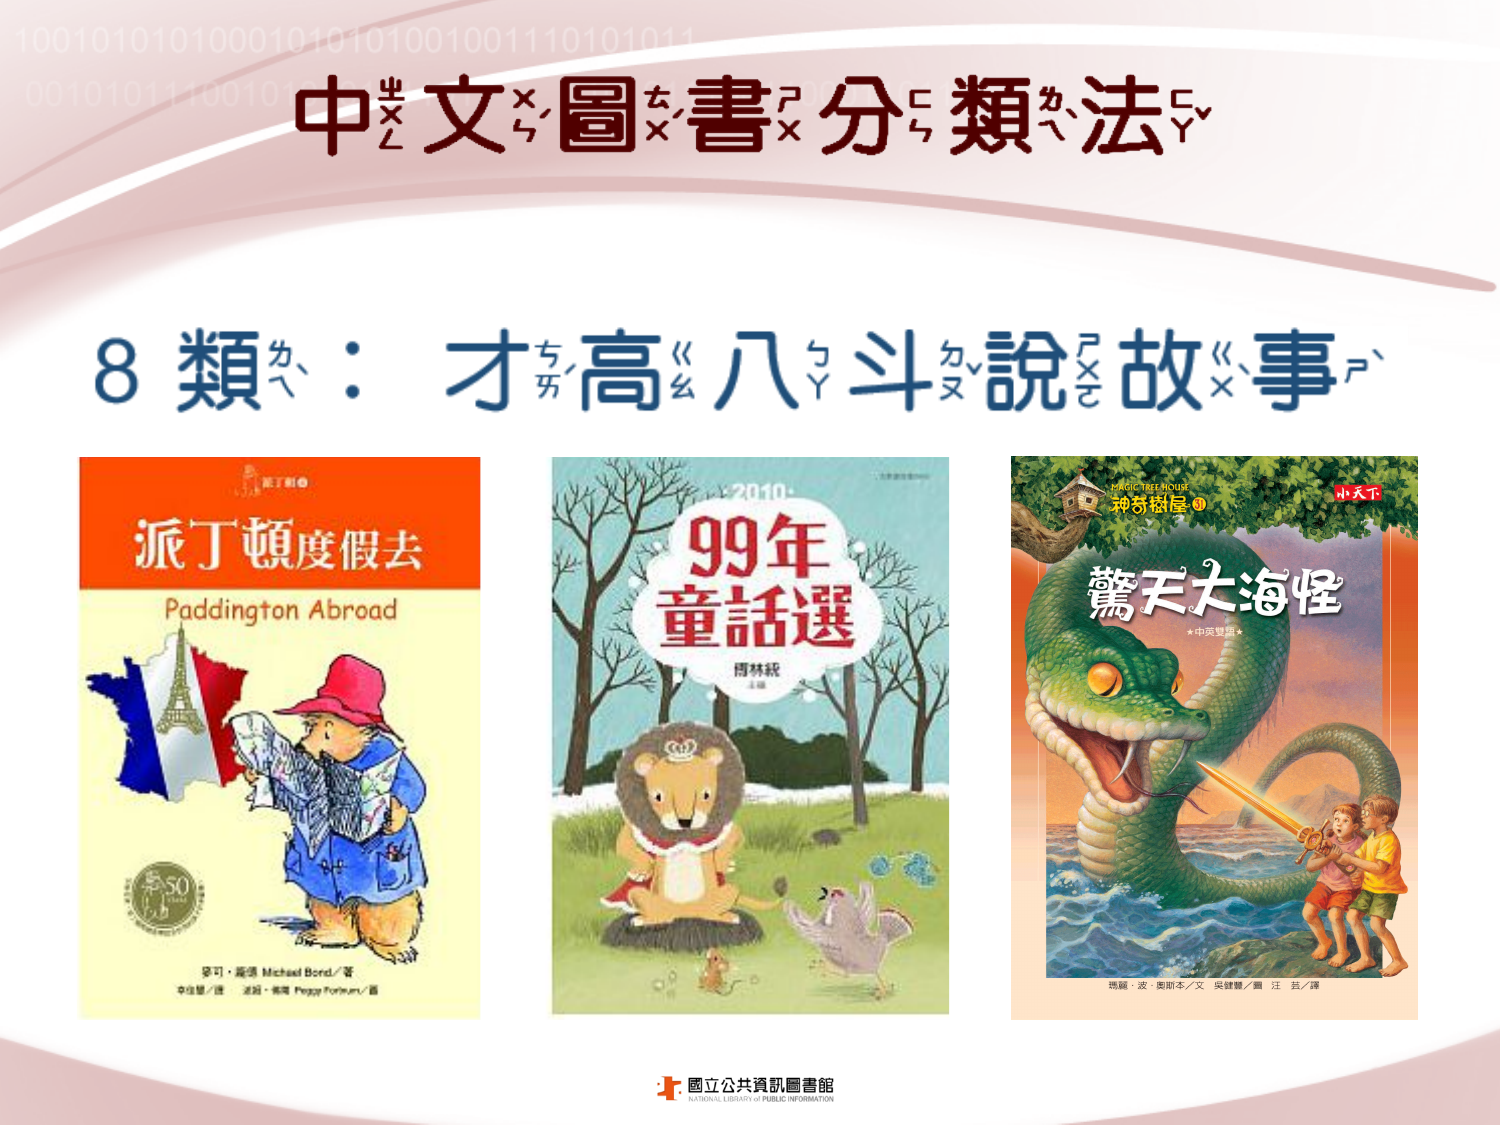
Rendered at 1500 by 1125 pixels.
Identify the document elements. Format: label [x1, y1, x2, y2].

picture [88, 326, 1408, 421]
picture [234, 35, 1266, 169]
picture [76, 457, 481, 1020]
picture [545, 457, 950, 1020]
picture [1011, 457, 1418, 1020]
